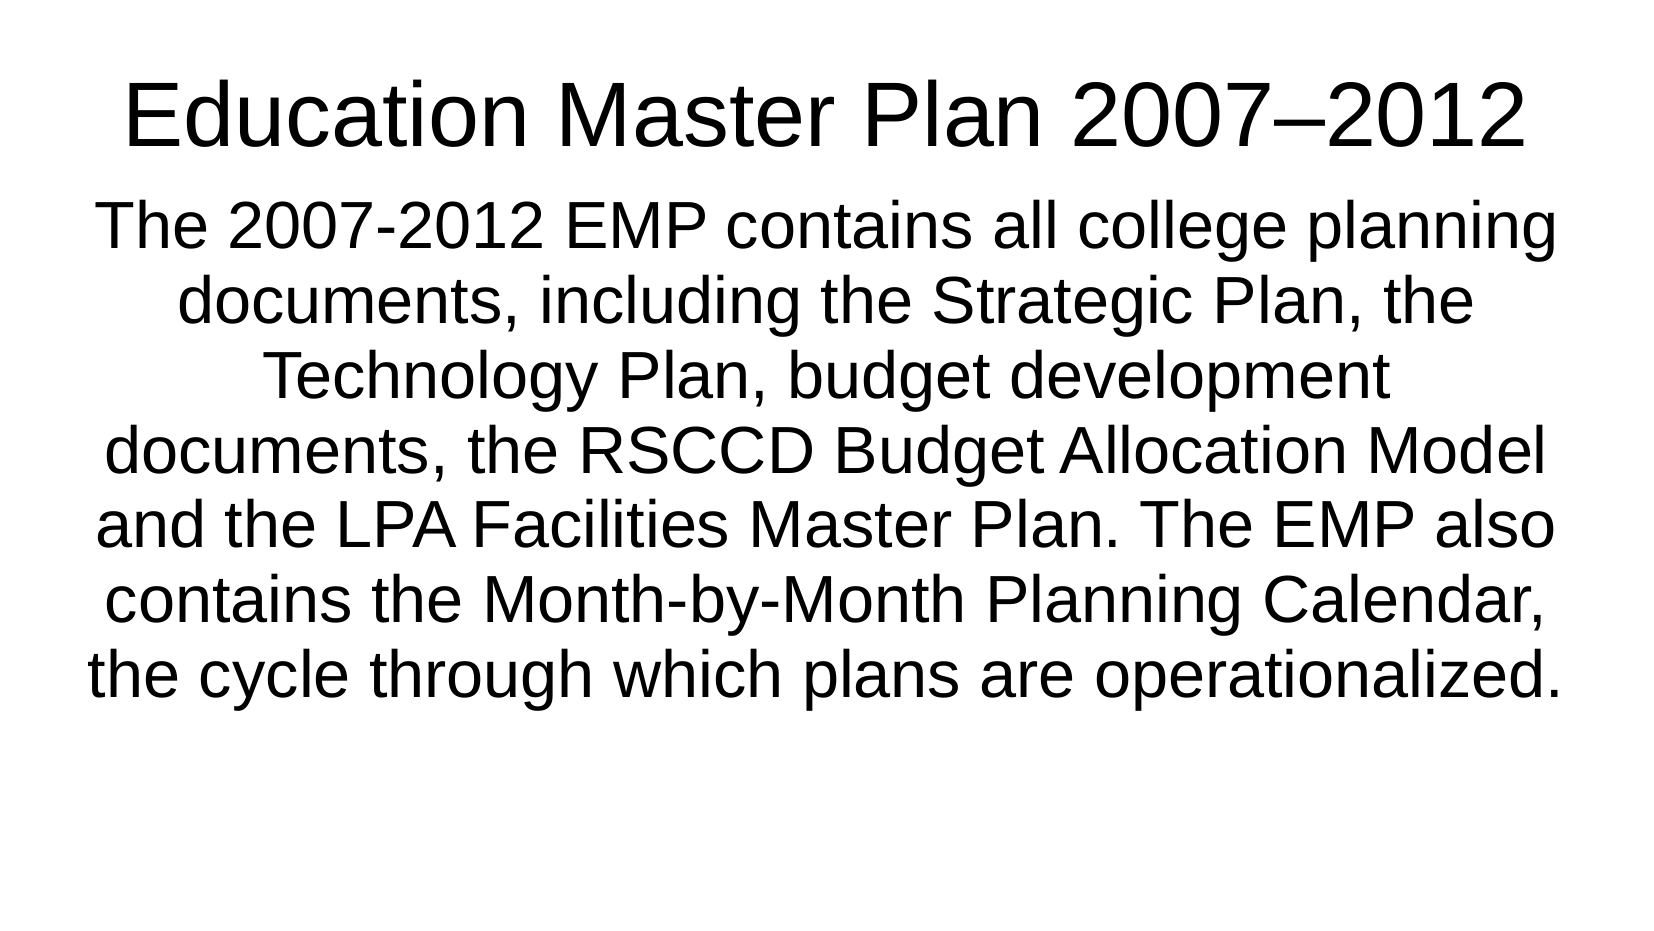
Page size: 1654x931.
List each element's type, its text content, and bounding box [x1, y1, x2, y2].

title Education Master Plan 2007–2012 [82, 37, 1571, 193]
subtitle The 2007-2012 EMP contains all college planning documents, including the Strategic Plan, the Technology Plan, budget development documents, the RSCCD Budget Allocation Model and the LPA Facilities Master Plan. The EMP also contains the Month-by-Month Planning Calendar, the cycle through which plans are operationalized. [82, 217, 1571, 758]
